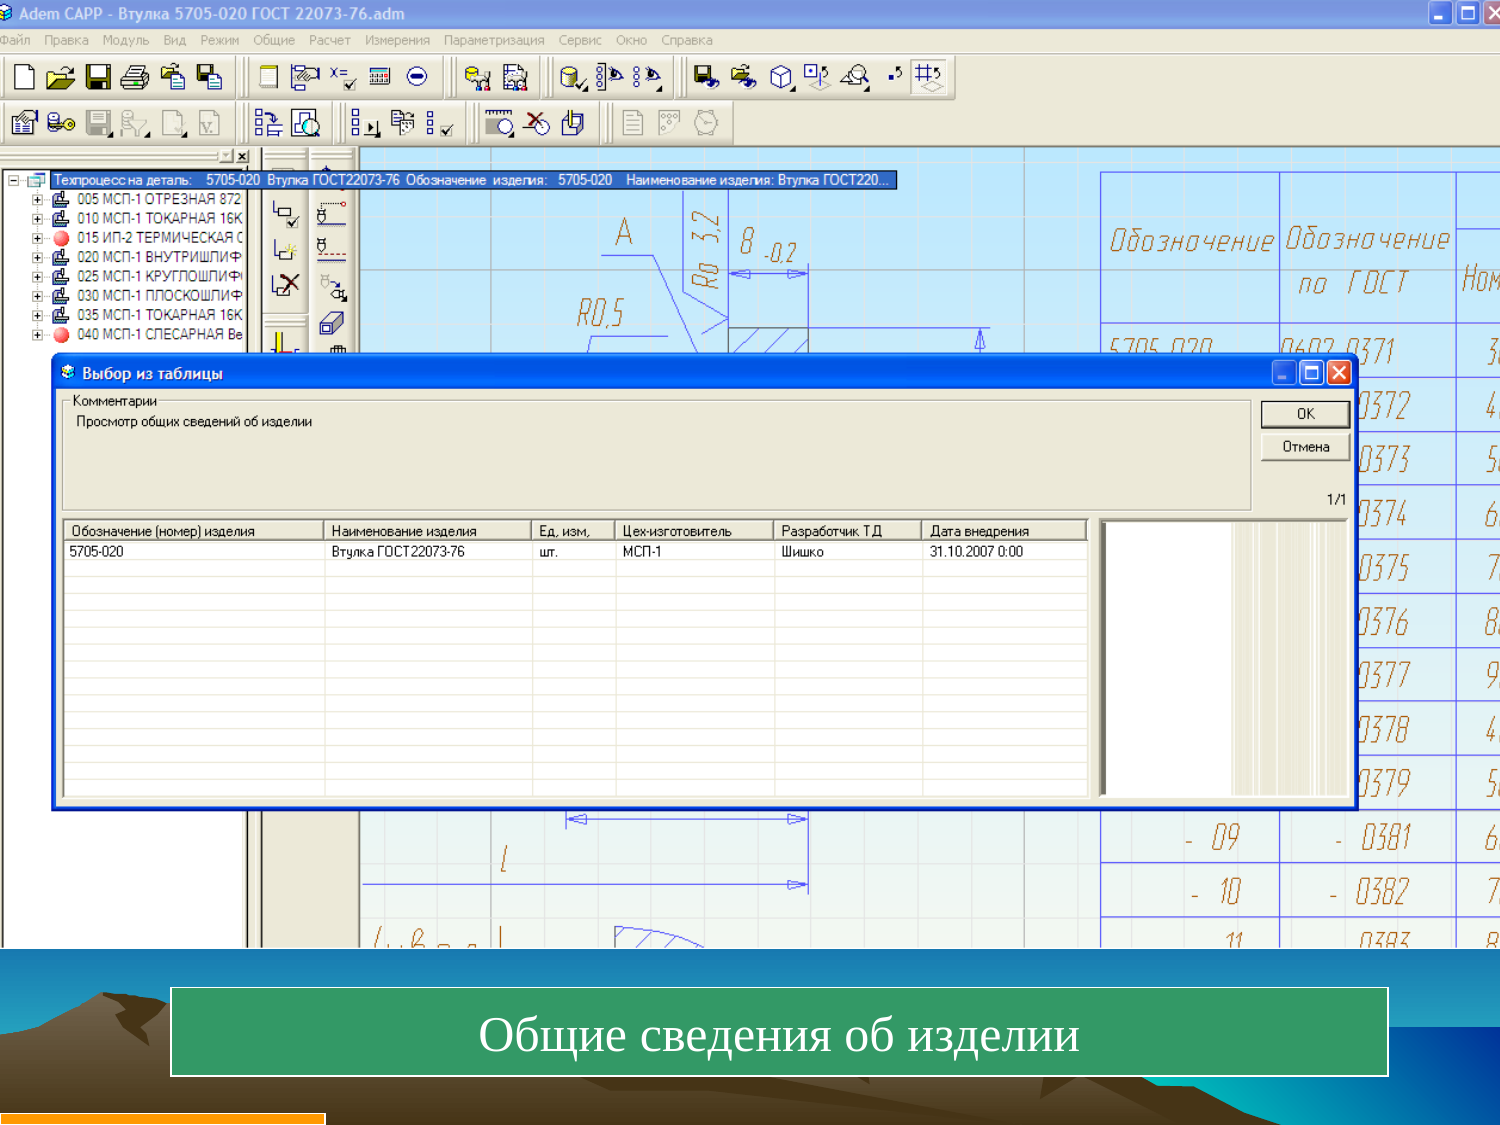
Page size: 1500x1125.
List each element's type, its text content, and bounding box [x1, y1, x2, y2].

text_box Общие сведения об изделии [171, 987, 1388, 1076]
picture [0, 0, 1500, 949]
text_box [0, 1113, 325, 1125]
